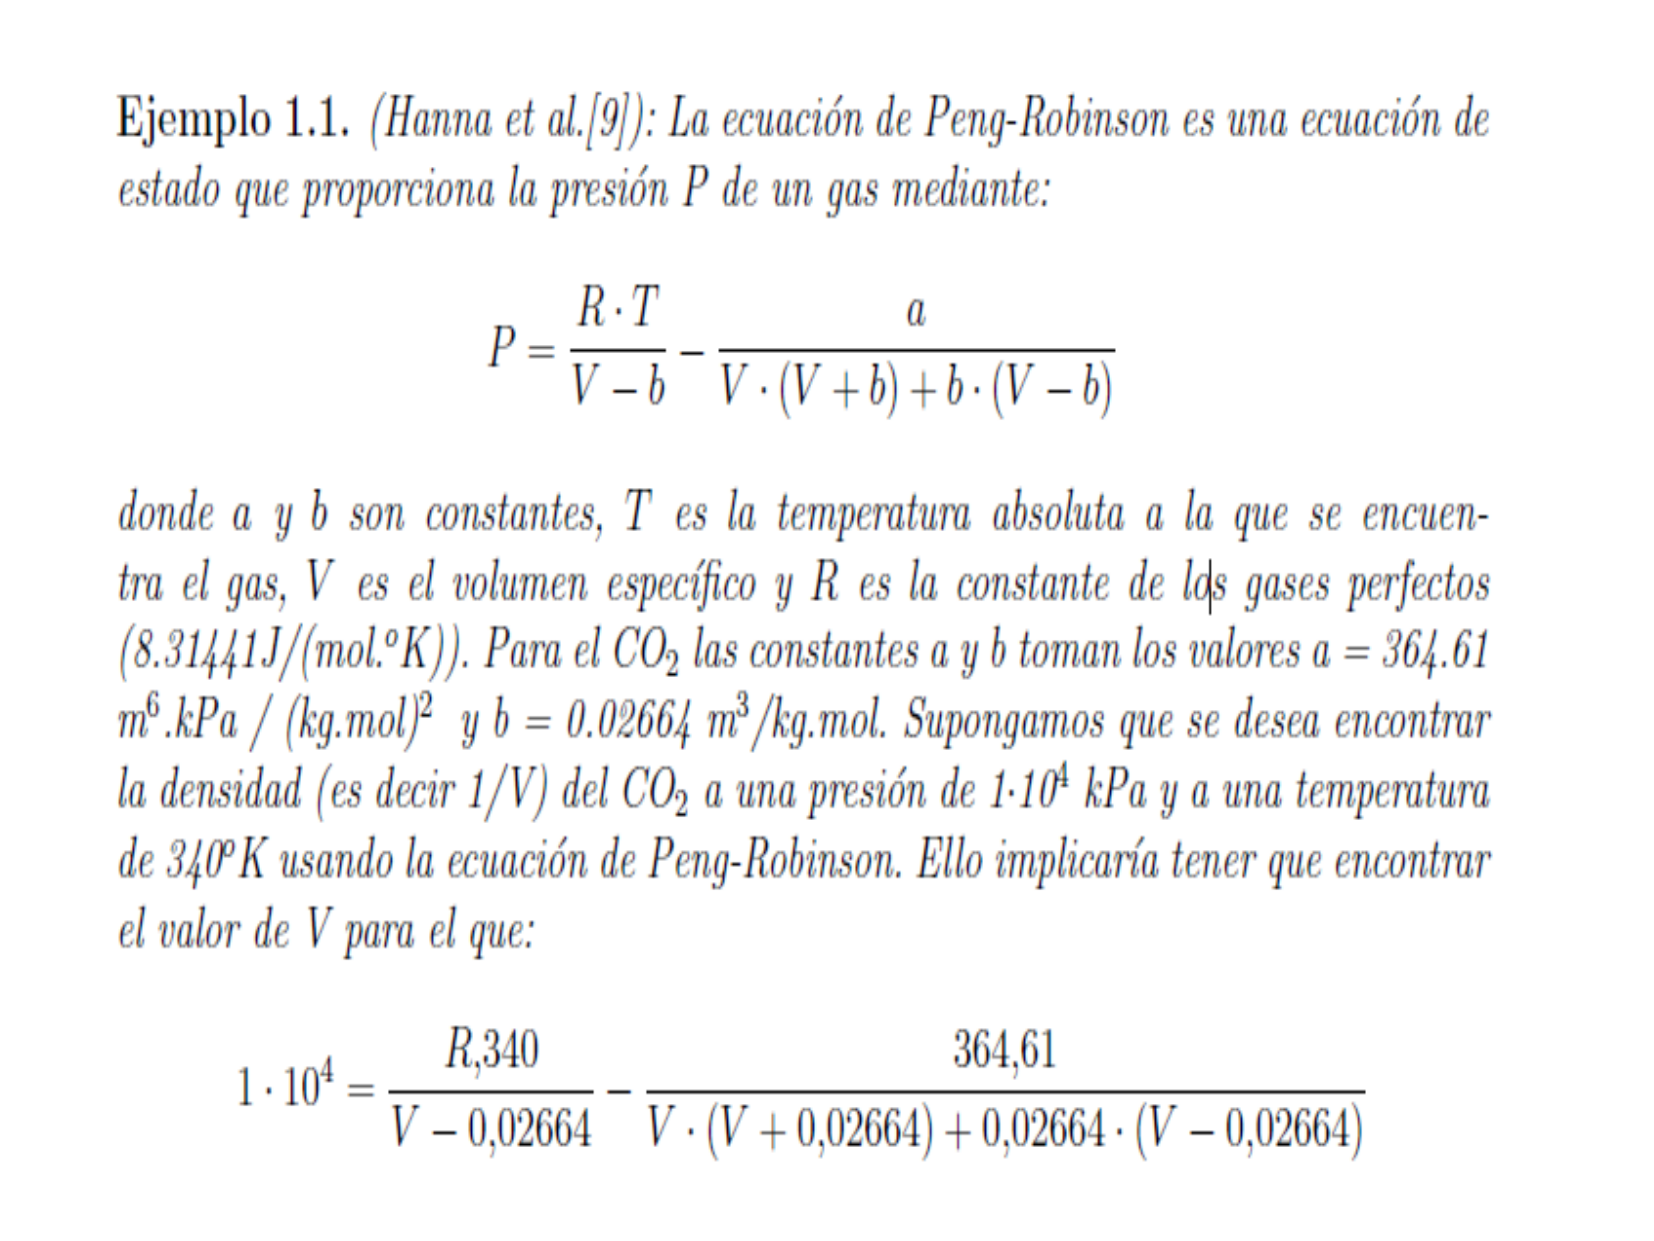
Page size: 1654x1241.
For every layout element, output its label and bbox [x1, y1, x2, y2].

picture [88, 59, 1536, 1182]
